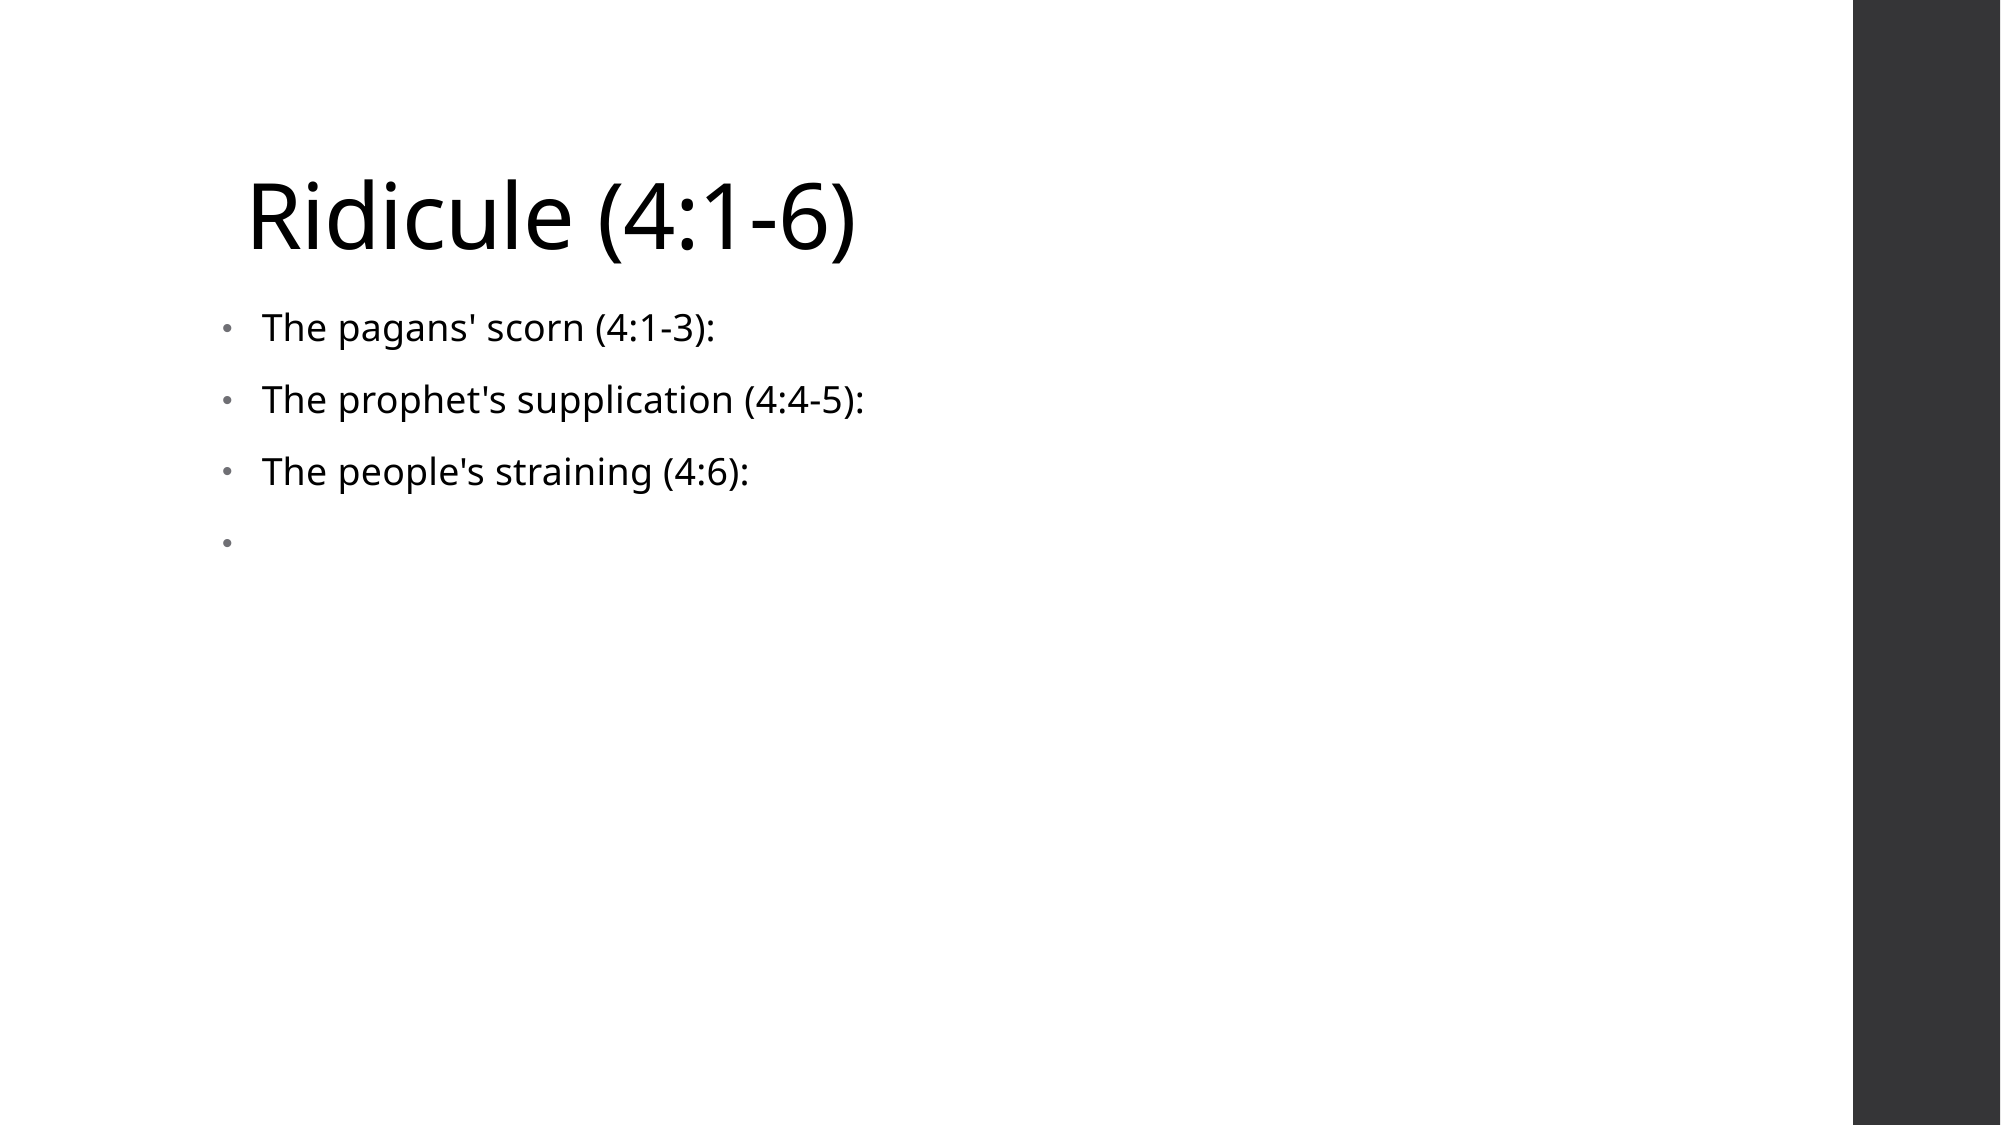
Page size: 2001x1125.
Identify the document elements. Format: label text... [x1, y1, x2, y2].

list The pagans' scorn (4:1-3): The prophet's supplication (4:4-5): The people's straining (4:6): [206, 299, 1617, 1014]
title Ridicule (4:1-6) [206, 60, 1797, 278]
